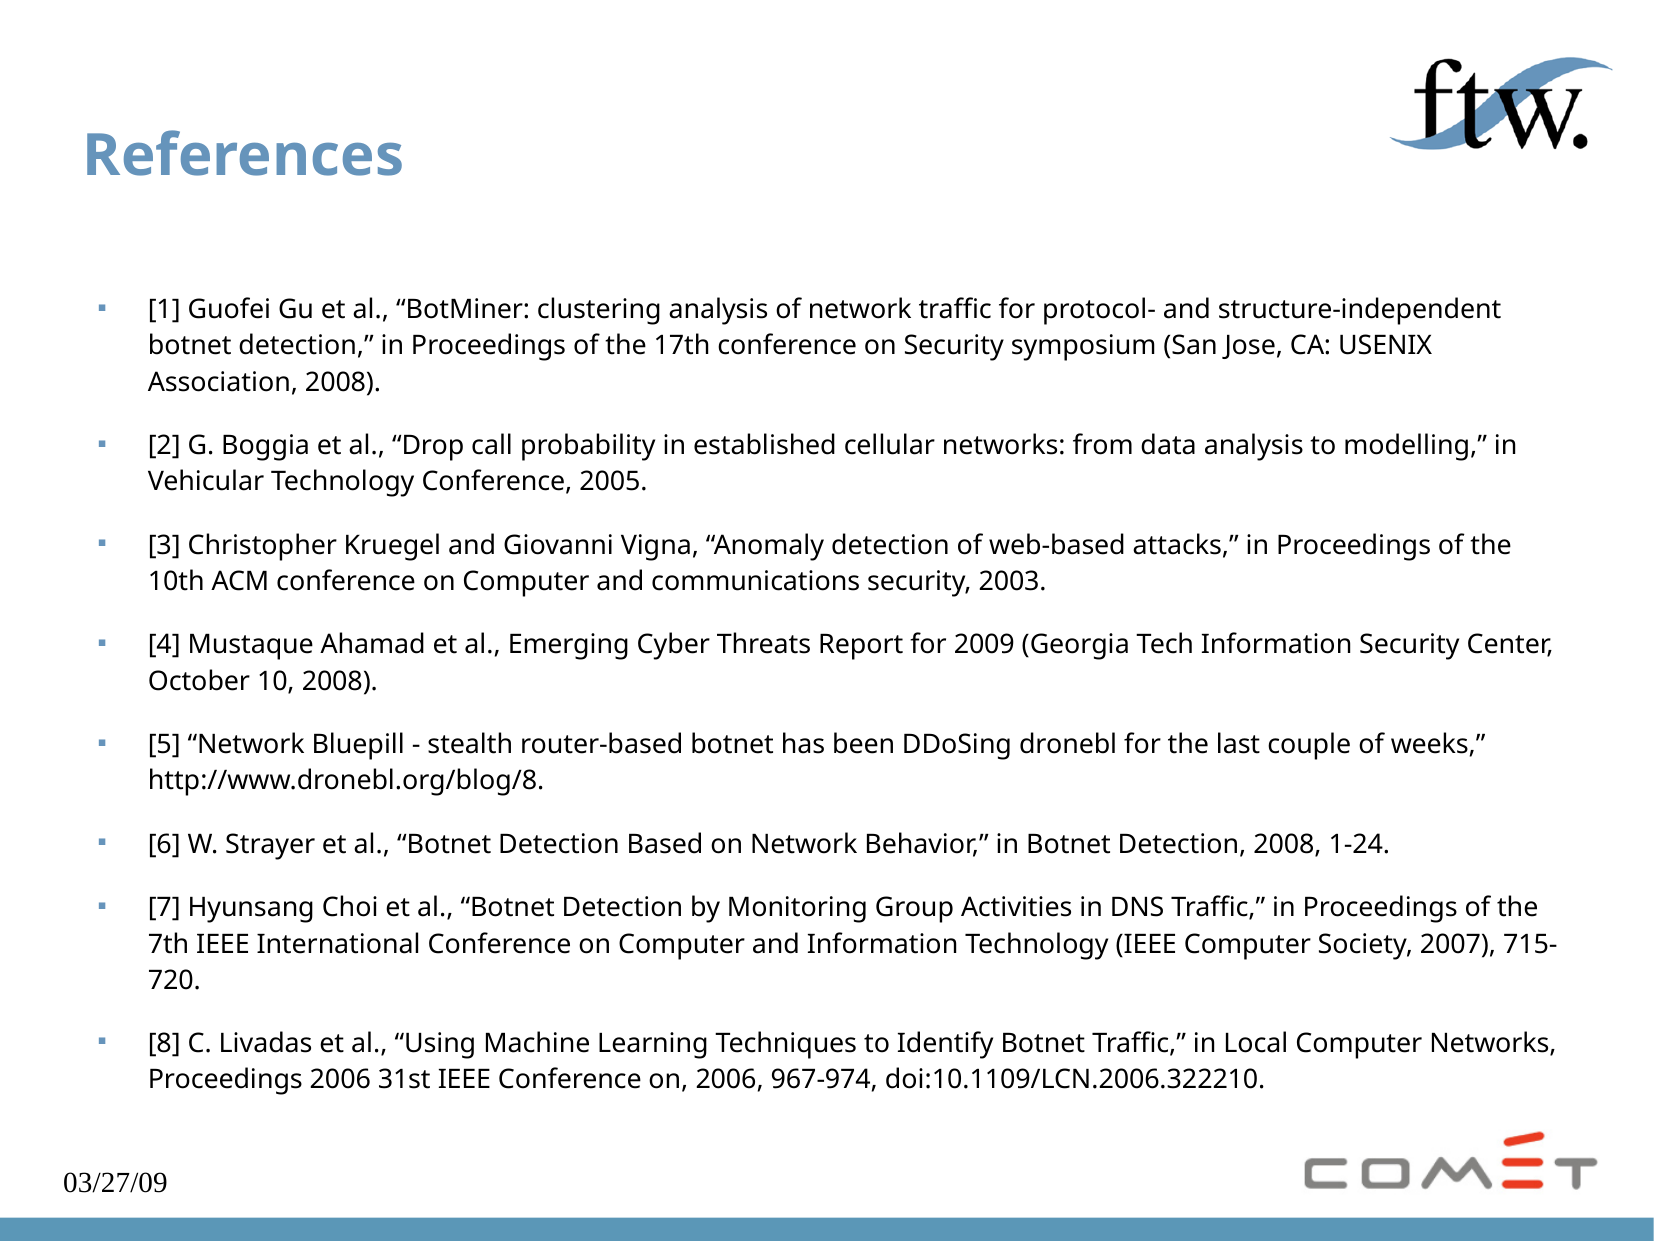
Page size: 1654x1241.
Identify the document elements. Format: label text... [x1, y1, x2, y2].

picture [1292, 1120, 1612, 1212]
picture [1387, 56, 1613, 150]
list [1] Guofei Gu et al., “BotMiner: clustering analysis of network traffic for protocol- and structure-independent botnet detection,” in Proceedings of the 17th conference on Security symposium (San Jose, CA: USENIX Association, 2008). [2] G. Boggia et al., “Drop call probability in established cellular networks: from data analysis to modelling,” in Vehicular Technology Conference, 2005. [3] Christopher Kruegel and Giovanni Vigna, “Anomaly detection of web-based attacks,” in Proceedings of the 10th ACM conference on Computer and communications security, 2003. [4] Mustaque Ahamad et al., Emerging Cyber Threats Report for 2009 (Georgia Tech Information Security Center, October 10, 2008). [5] “Network Bluepill - stealth router-based botnet has been DDoSing dronebl for the last couple of weeks,” http://www.dronebl.org/blog/8. [6] W. Strayer et al., “Botnet Detection Based on Network Behavior,” in Botnet Detection, 2008, 1-24. [7] Hyunsang Choi et al., “Botnet Detection by Monitoring Group Activities in DNS Traffic,” in Proceedings of the 7th IEEE International Conference on Computer and Information Technology (IEEE Computer Society, 2007), 715-720. [8] C. Livadas et al., “Using Machine Learning Techniques to Identify Botnet Traffic,” in Local Computer Networks, Proceedings 2006 31st IEEE Conference on, 2006, 967-974, doi:10.1109/LCN.2006.322210. [82, 290, 1571, 1109]
title References [82, 49, 1351, 257]
